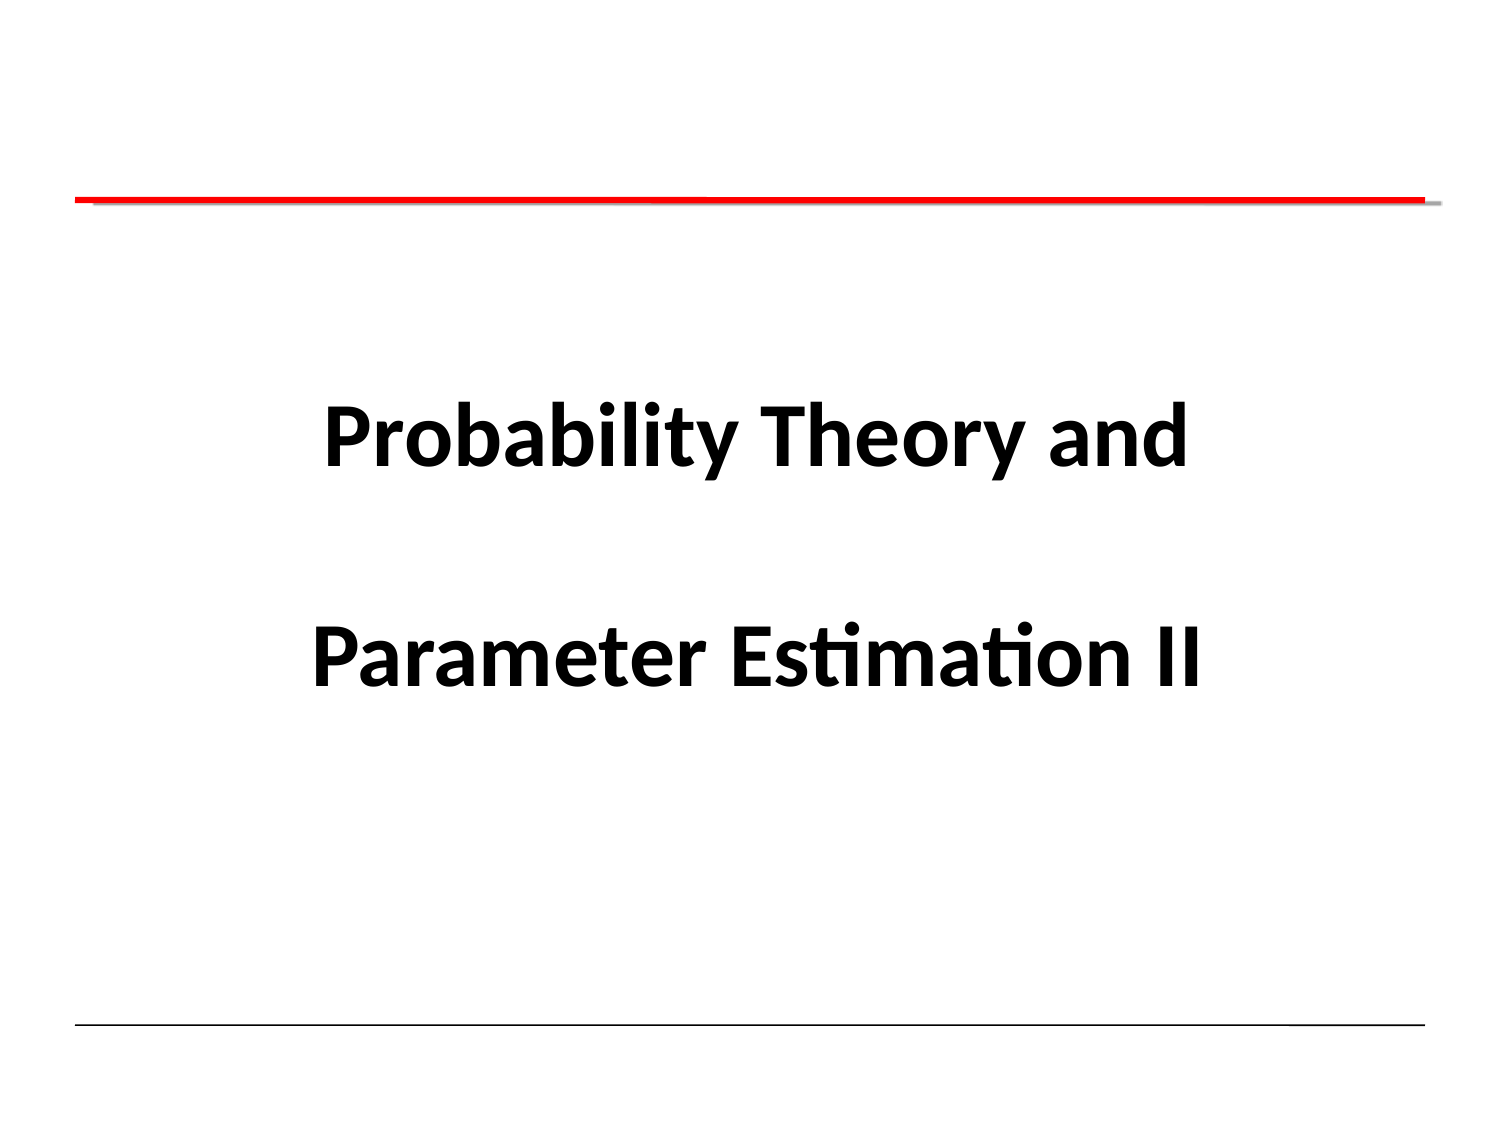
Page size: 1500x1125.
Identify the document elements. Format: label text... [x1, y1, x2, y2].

title Probability Theory and Parameter Estimation II [7, 367, 1500, 713]
